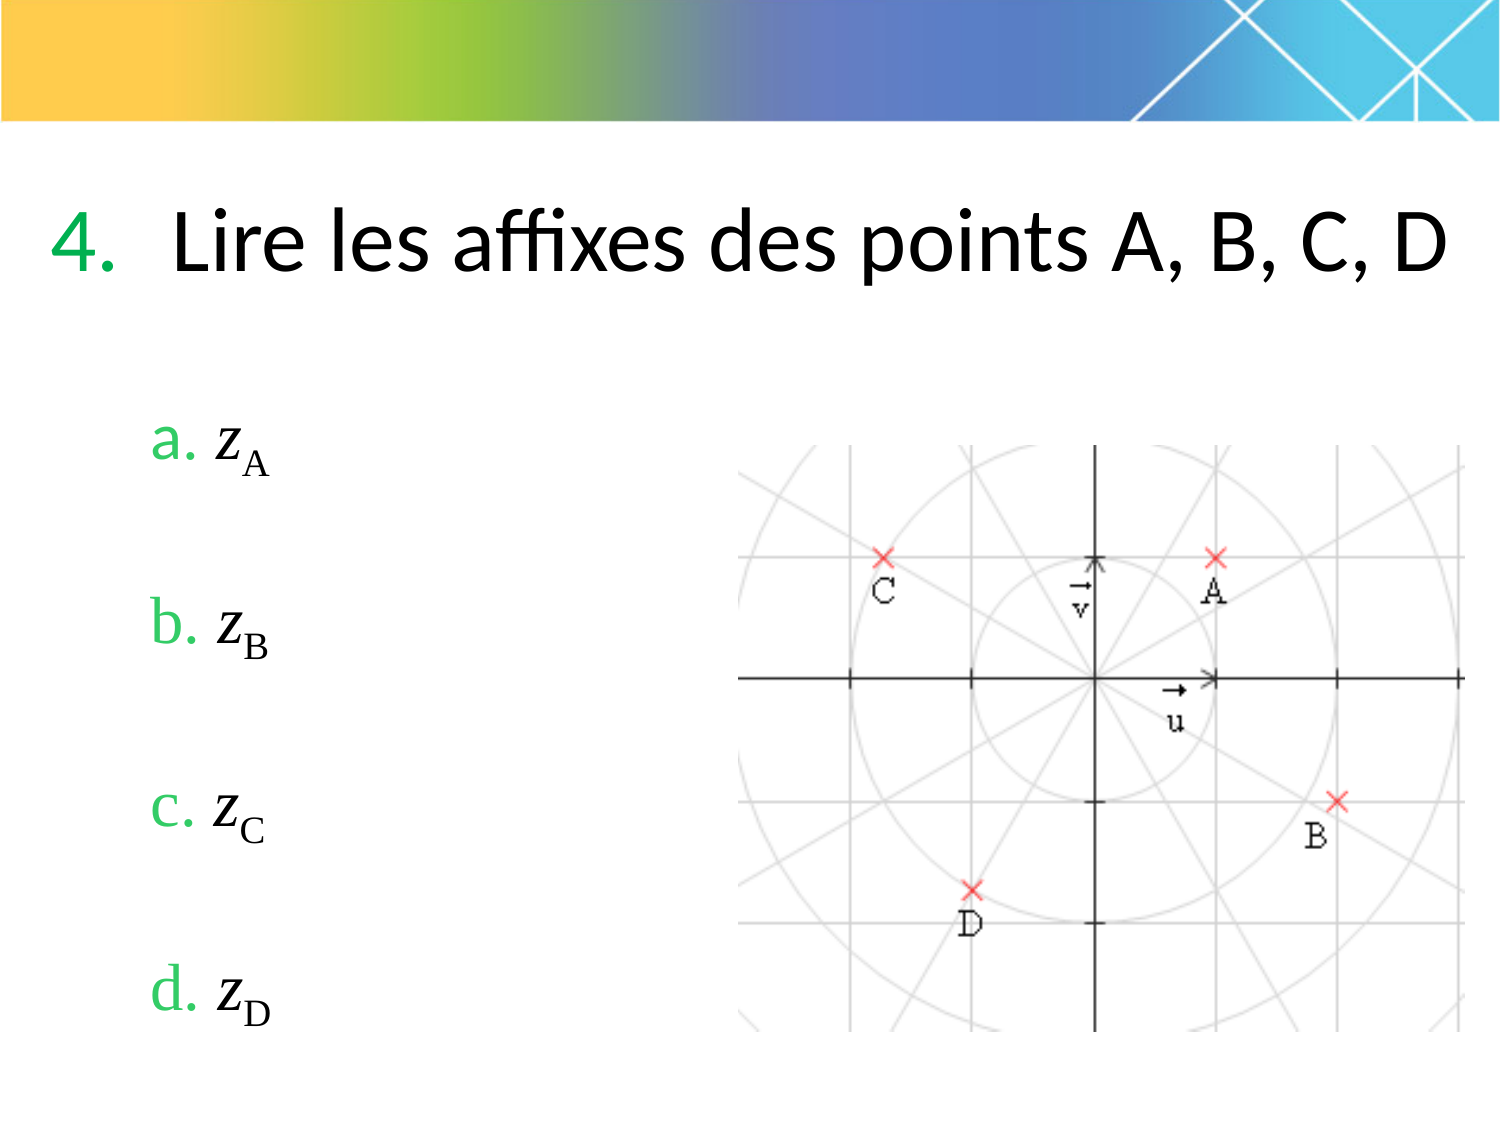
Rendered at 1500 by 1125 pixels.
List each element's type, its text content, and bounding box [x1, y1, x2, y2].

picture [0, 0, 1500, 123]
text_box a. zA b. zB c. zC d. zD [135, 385, 821, 1043]
title Lire les affixes des points A, B, C, D [35, 163, 1477, 305]
picture [738, 445, 1465, 1032]
